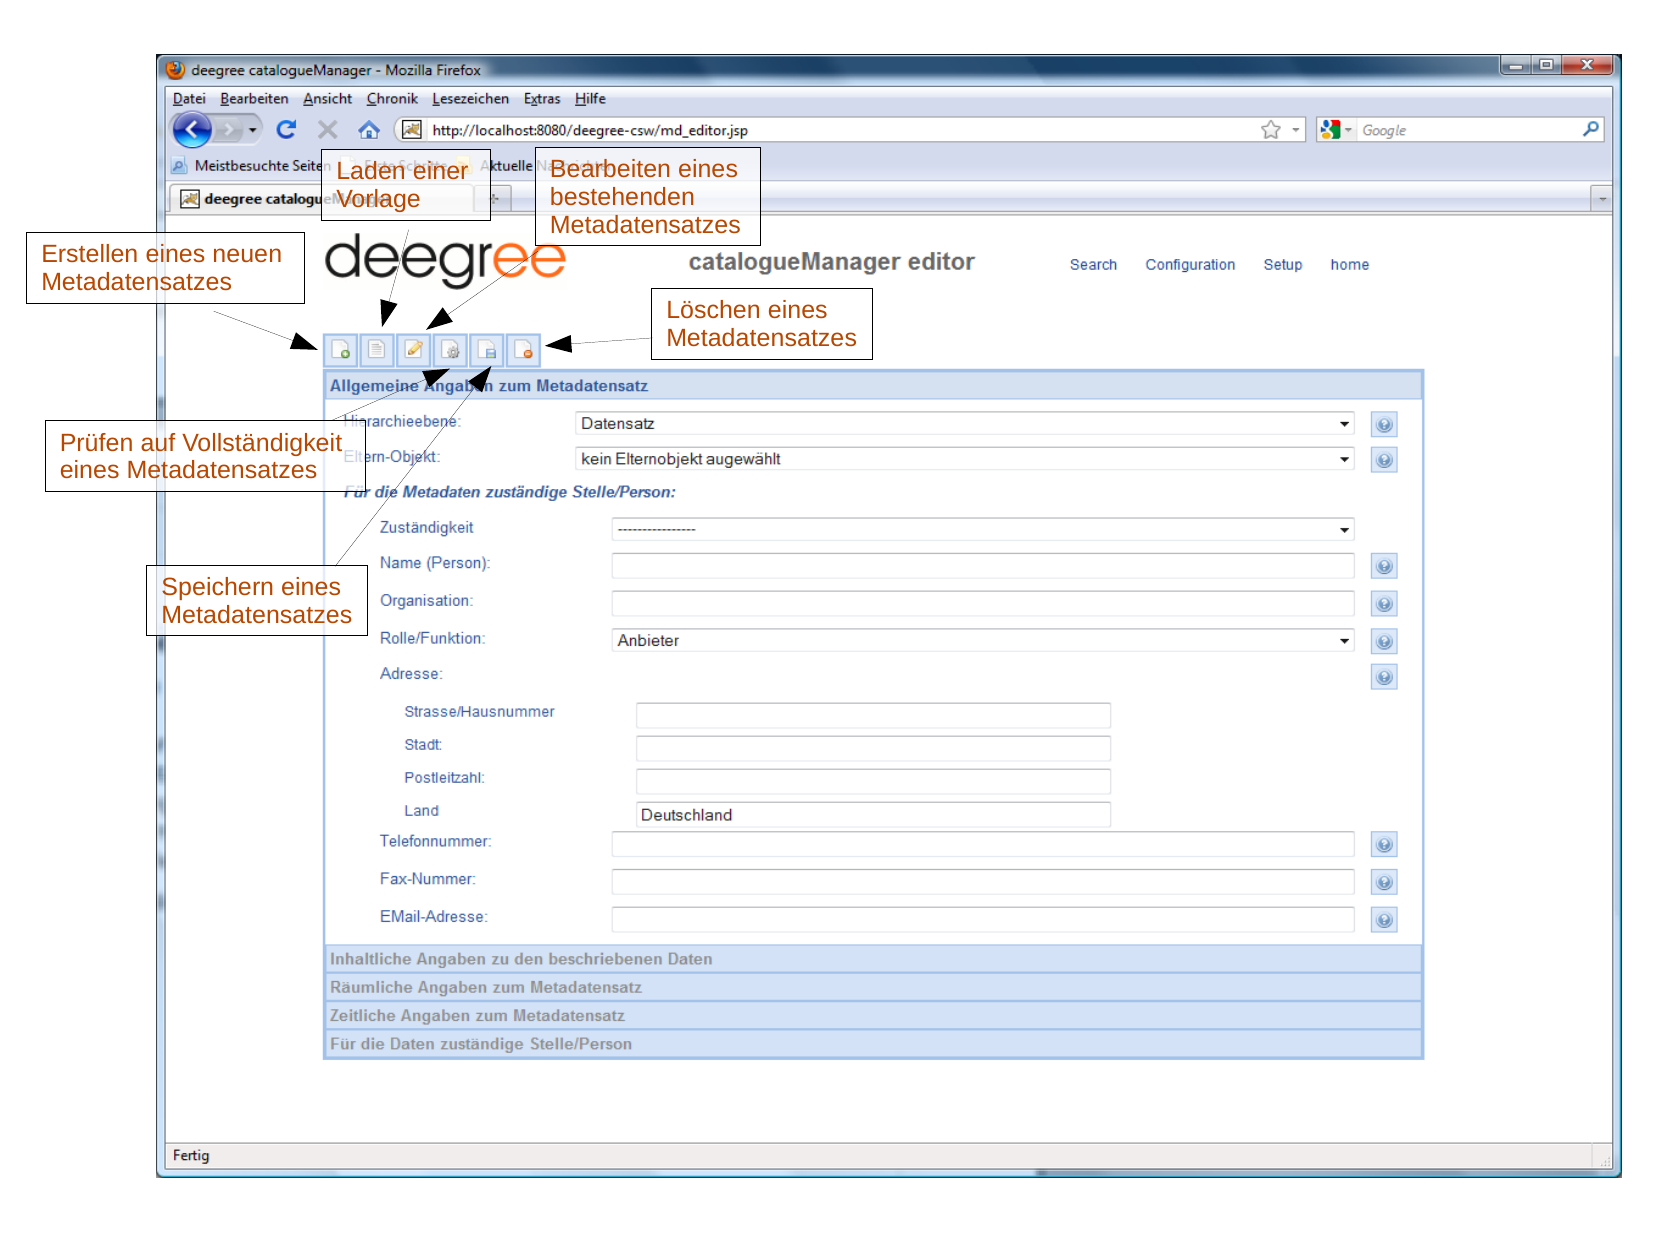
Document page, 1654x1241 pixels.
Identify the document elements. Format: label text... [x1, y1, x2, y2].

text_box Erstellen eines neuen Metadatensatzes [26, 232, 305, 304]
picture [156, 54, 1622, 1178]
text_box Speichern eines Metadatensatzes [146, 565, 368, 636]
text_box Löschen eines Metadatensatzes [651, 288, 873, 360]
text_box Bearbeiten eines bestehenden Metadatensatzes [535, 147, 761, 246]
text_box Prüfen auf Vollständigkeit eines Metadatensatzes [45, 420, 366, 492]
text_box Laden einer Vorlage [321, 149, 491, 221]
